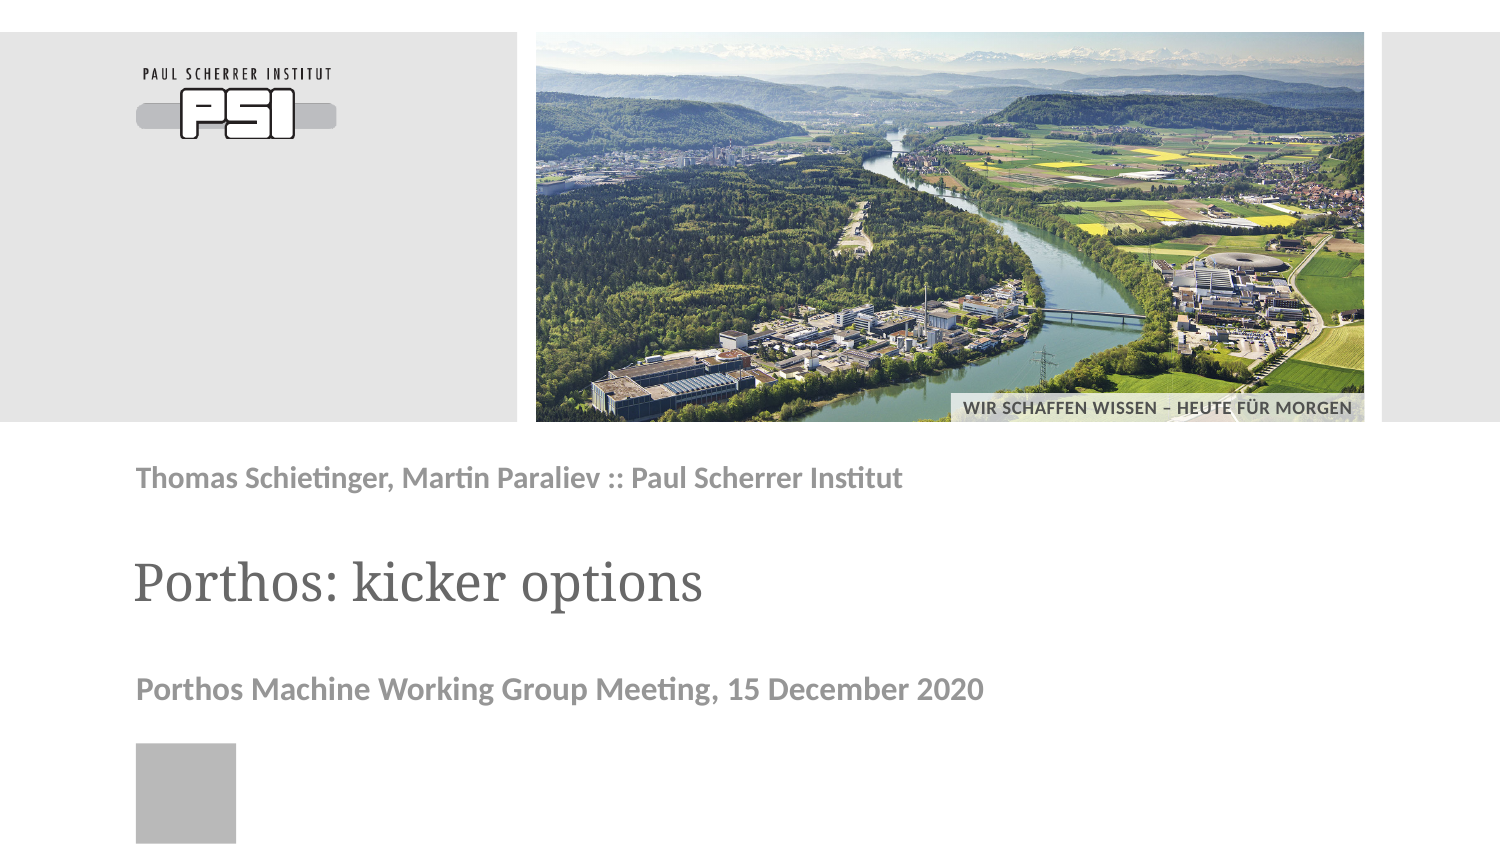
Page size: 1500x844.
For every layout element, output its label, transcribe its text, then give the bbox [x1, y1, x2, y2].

list Porthos Machine Working Group Meeting, 15 December 2020 [135, 663, 1441, 712]
picture [539, 32, 1365, 422]
subtitle Thomas Schietinger, Martin Paraliev :: Paul Scherrer Institut [135, 453, 1441, 499]
title Porthos: kicker options [133, 548, 1441, 636]
